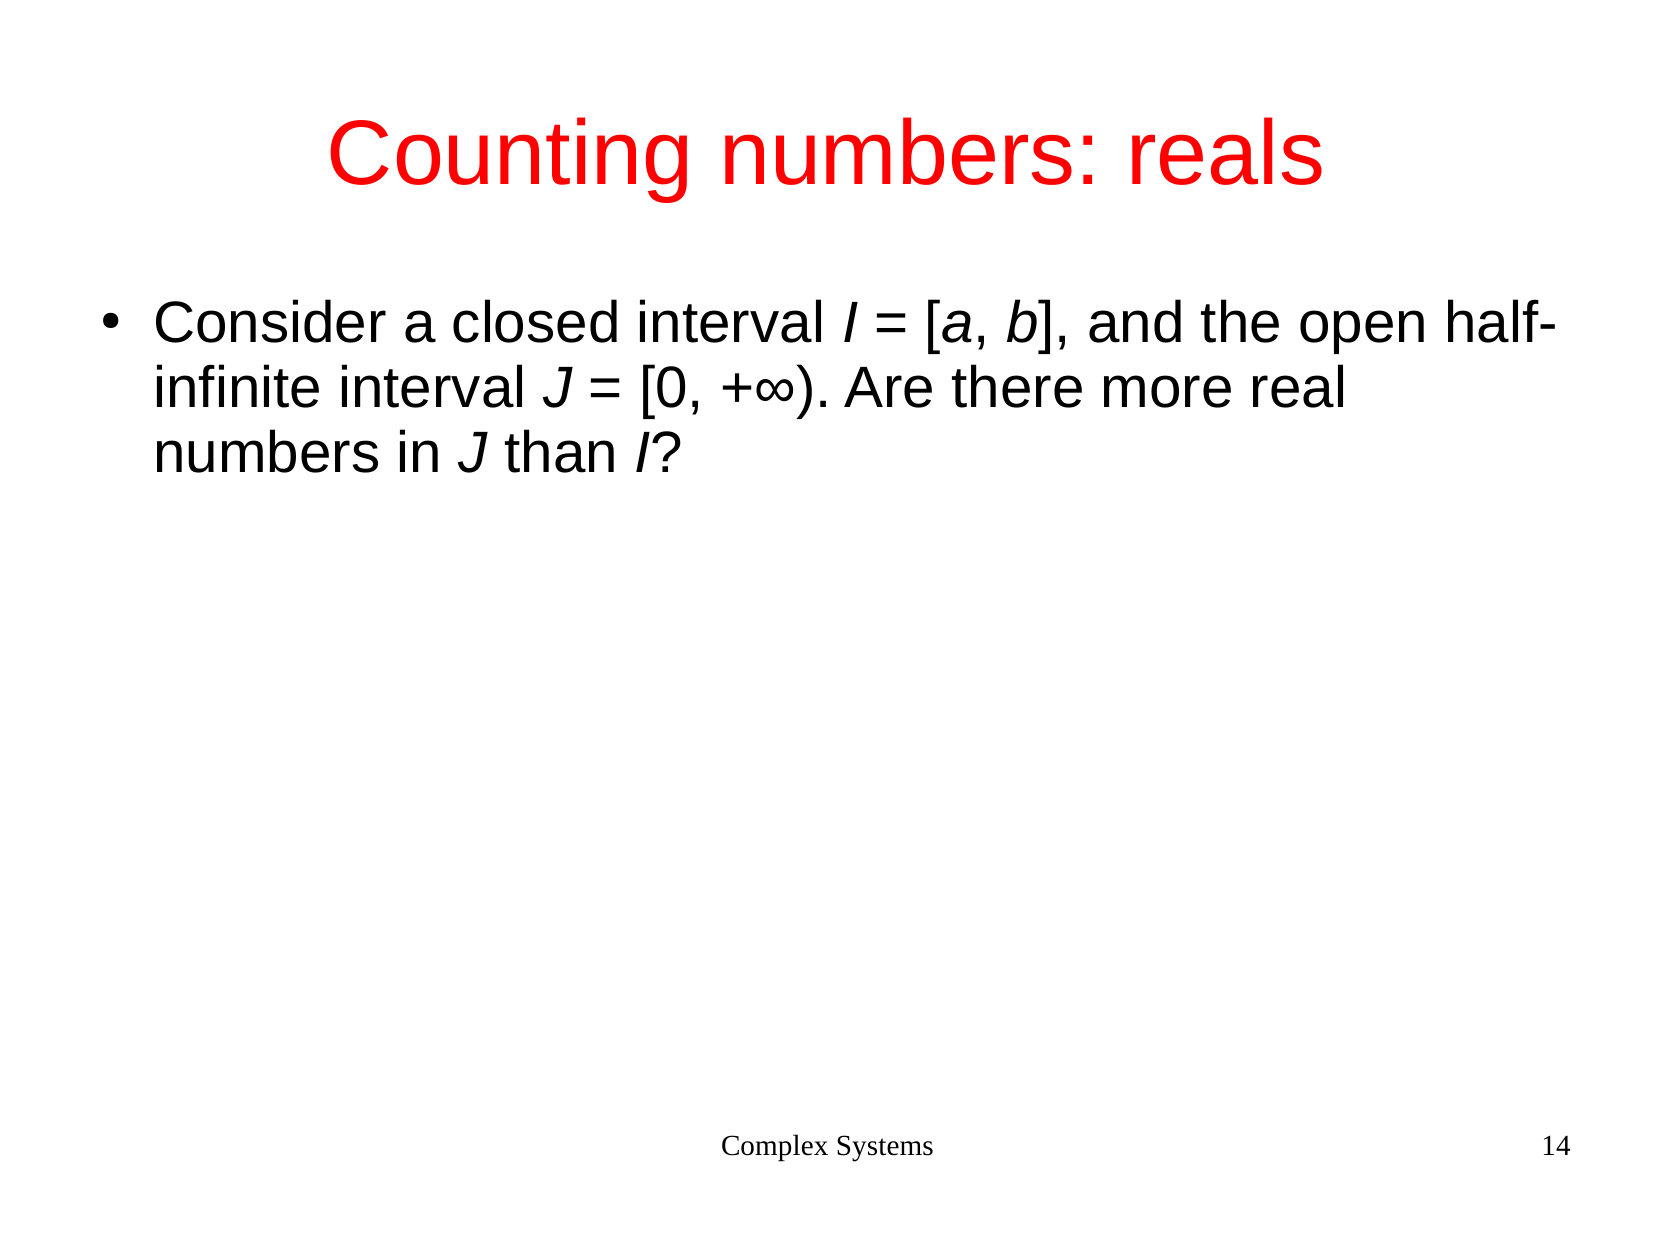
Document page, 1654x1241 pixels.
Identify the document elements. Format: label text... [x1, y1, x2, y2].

title Counting numbers: reals [82, 49, 1571, 257]
list Consider a closed interval I = [a, b], and the open half-infinite interval J = [0, +∞). Are there more real numbers in J than I? [82, 290, 1571, 1109]
